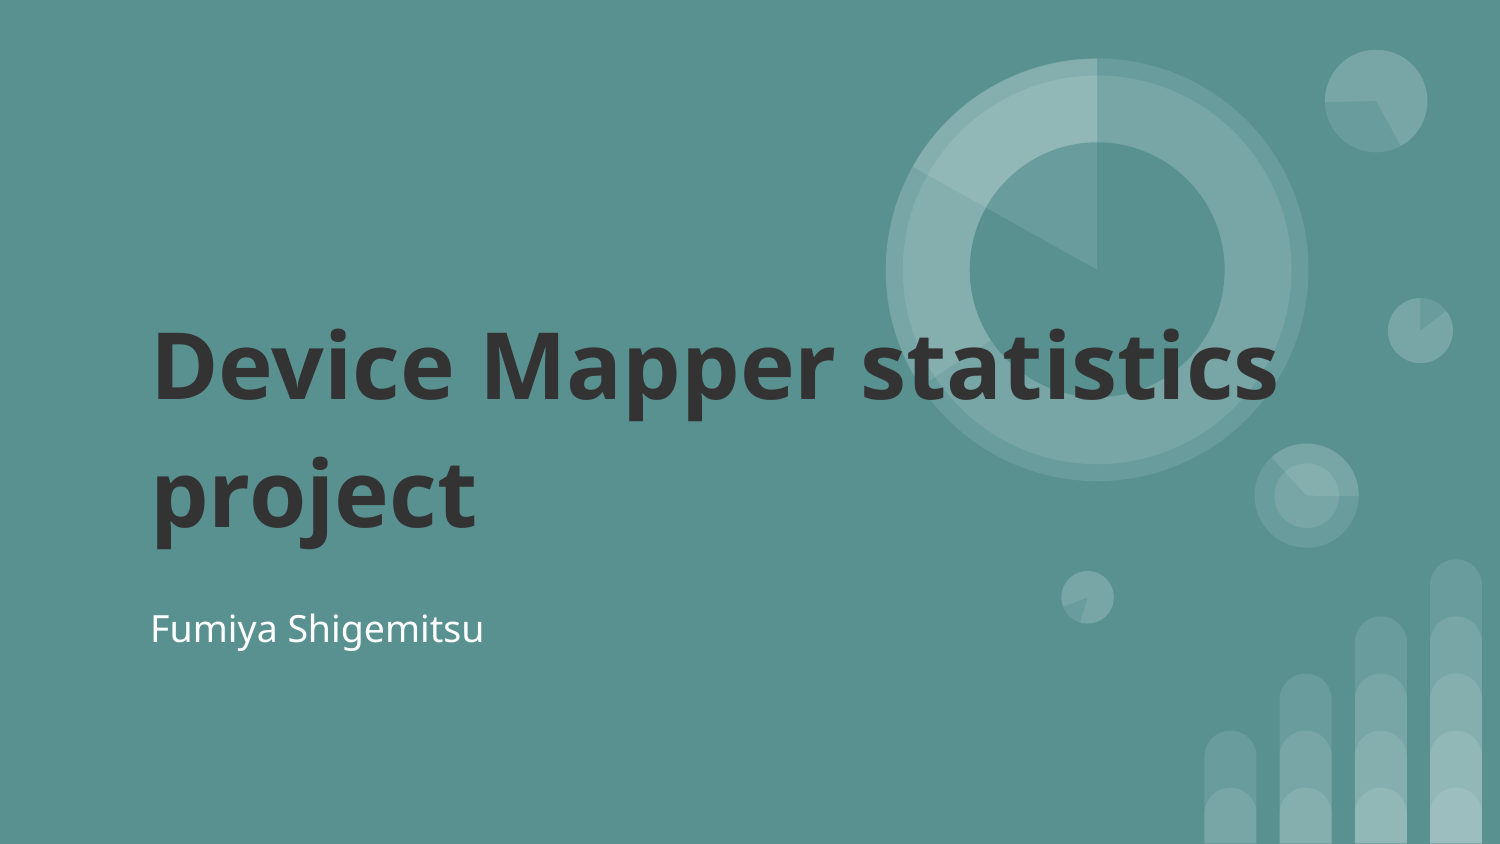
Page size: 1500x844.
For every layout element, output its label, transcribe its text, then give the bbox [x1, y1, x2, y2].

subtitle Fumiya Shigemitsu [135, 589, 834, 704]
title Device Mapper statistics project [135, 264, 1326, 572]
